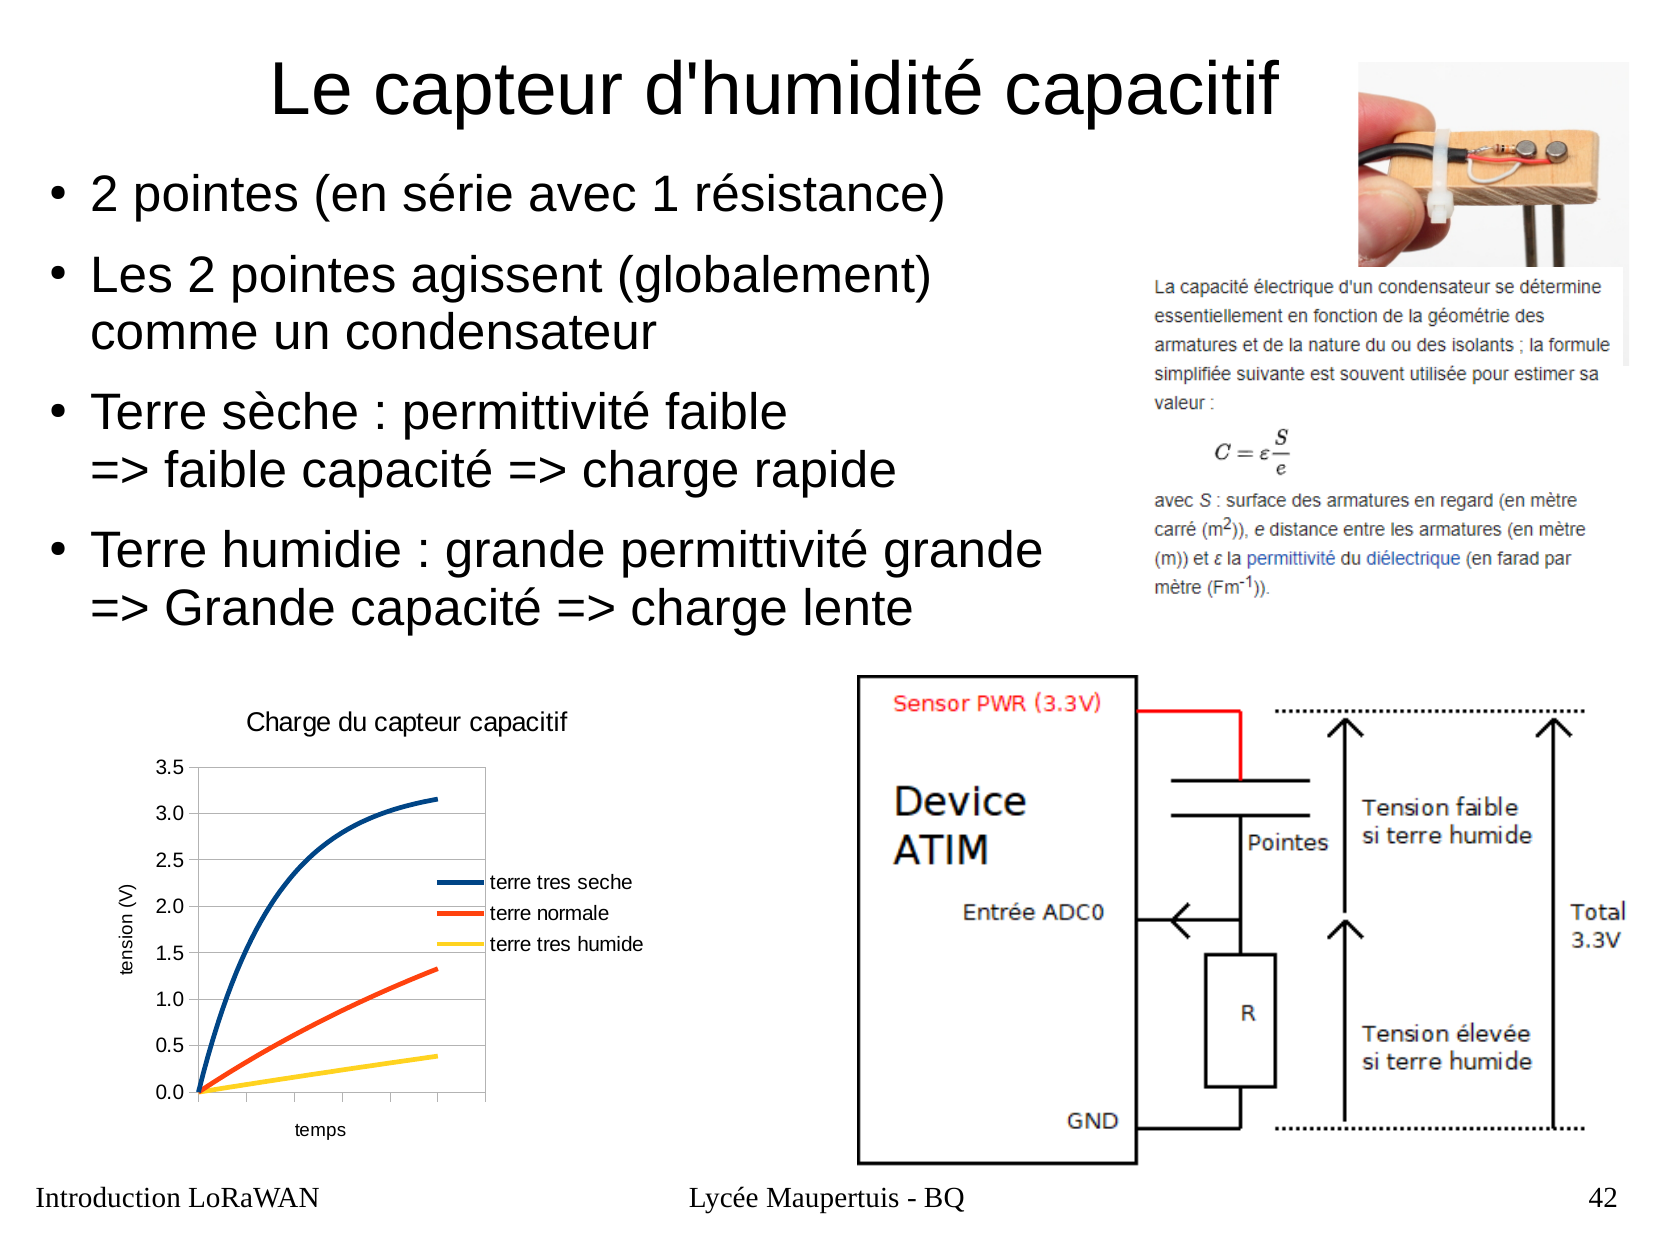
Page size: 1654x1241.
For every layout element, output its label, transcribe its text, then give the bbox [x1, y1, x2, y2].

picture [1148, 62, 1630, 611]
title Le capteur d'humidité capacitif [35, 35, 1619, 142]
chart [82, 681, 732, 1172]
picture [857, 675, 1630, 1169]
list 2 pointes (en série avec 1 résistance) Les 2 pointes agissent (globalement) comme un condensateur Terre sèche : permittivité faible => faible capacité => charge rapide Terre humidie : grande permittivité grande => Grande capacité => charge lente [35, 165, 1060, 647]
